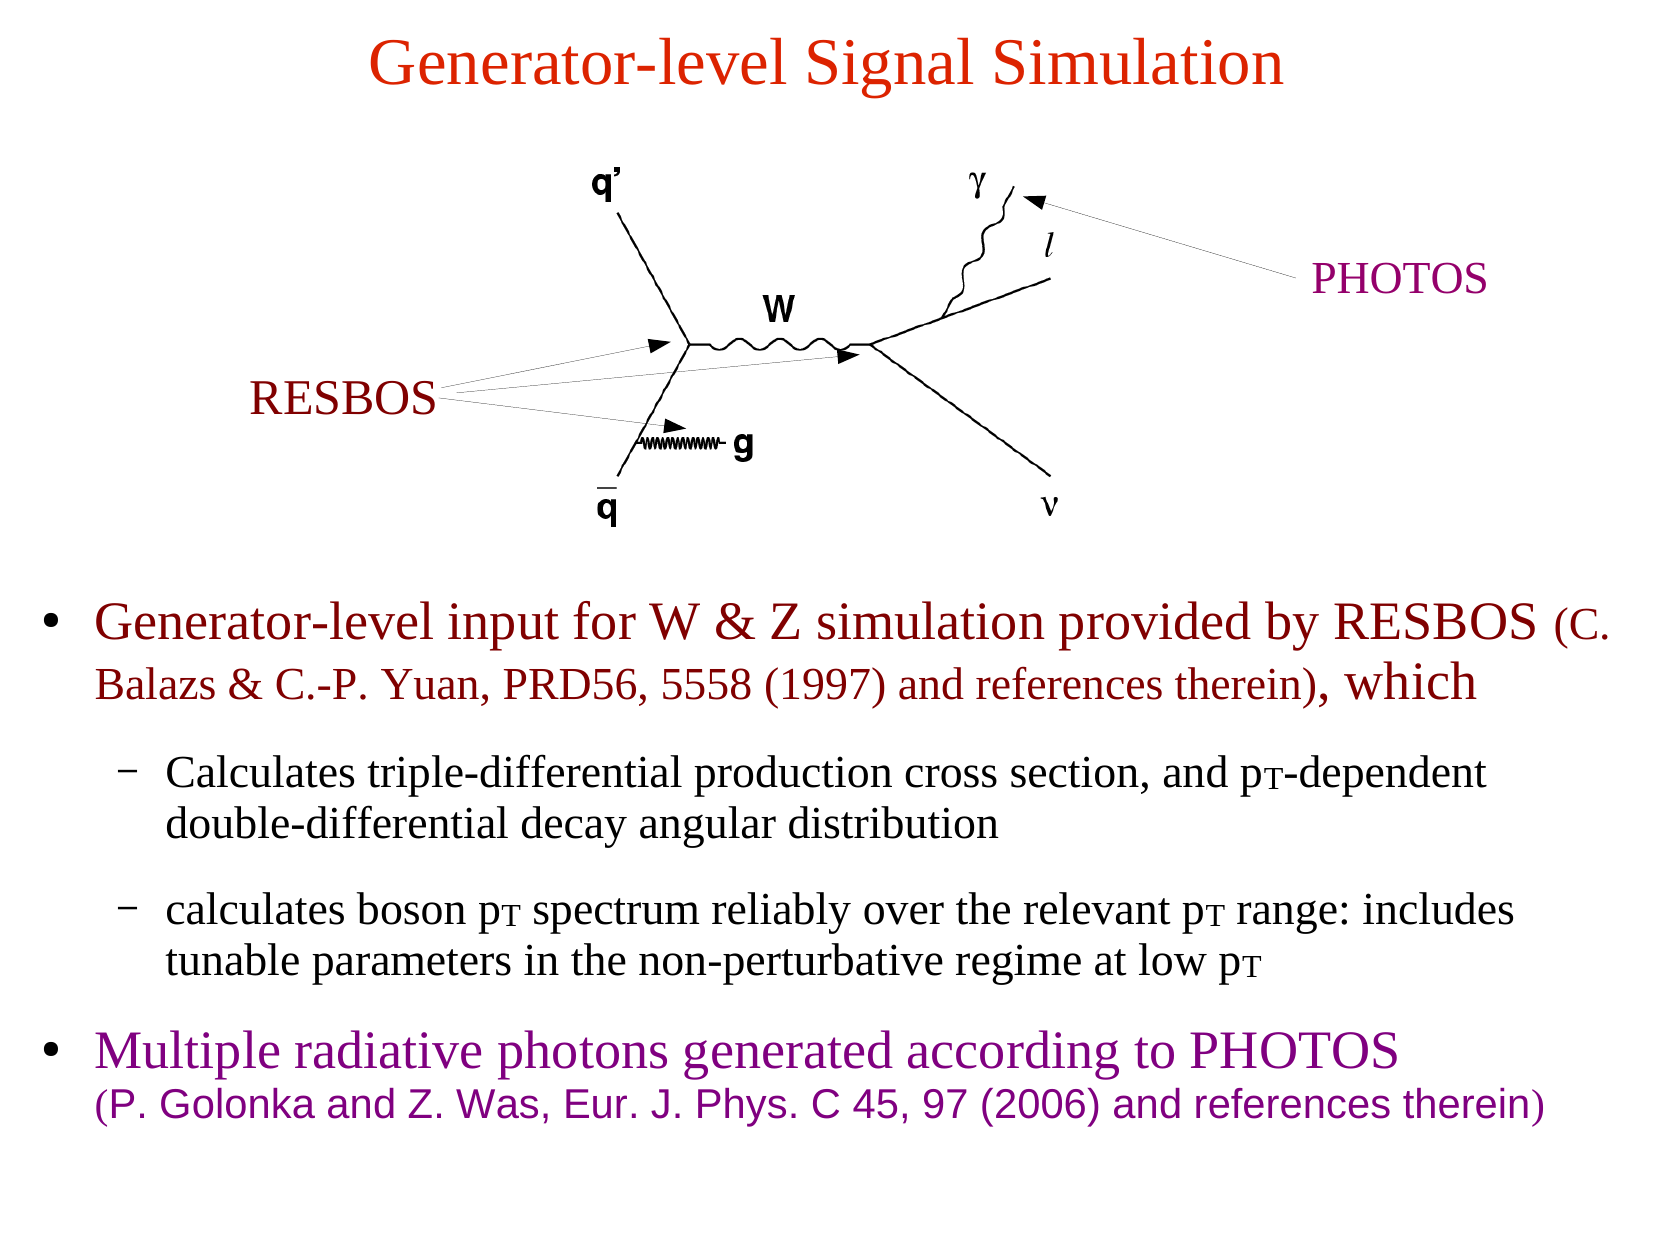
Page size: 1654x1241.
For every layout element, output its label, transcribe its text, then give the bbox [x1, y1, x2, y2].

picture [581, 147, 1086, 541]
text_box RESBOS [249, 370, 440, 426]
title Generator-level Signal Simulation [121, 8, 1534, 115]
list Generator-level input for W & Z simulation provided by RESBOS (C. Balazs & C.-P. Yuan, PRD56, 5558 (1997) and references therein), which Calculates triple-differential production cross section, and pT-dependent double-differential decay angular distribution calculates boson pT spectrum reliably over the relevant pT range: includes tunable parameters in the non-perturbative regime at low pT Multiple radiative photons generated according to PHOTOS (P. Golonka and Z. Was, Eur. J. Phys. C 45, 97 (2006) and references therein) [23, 591, 1627, 1241]
text_box PHOTOS [1311, 252, 1489, 309]
